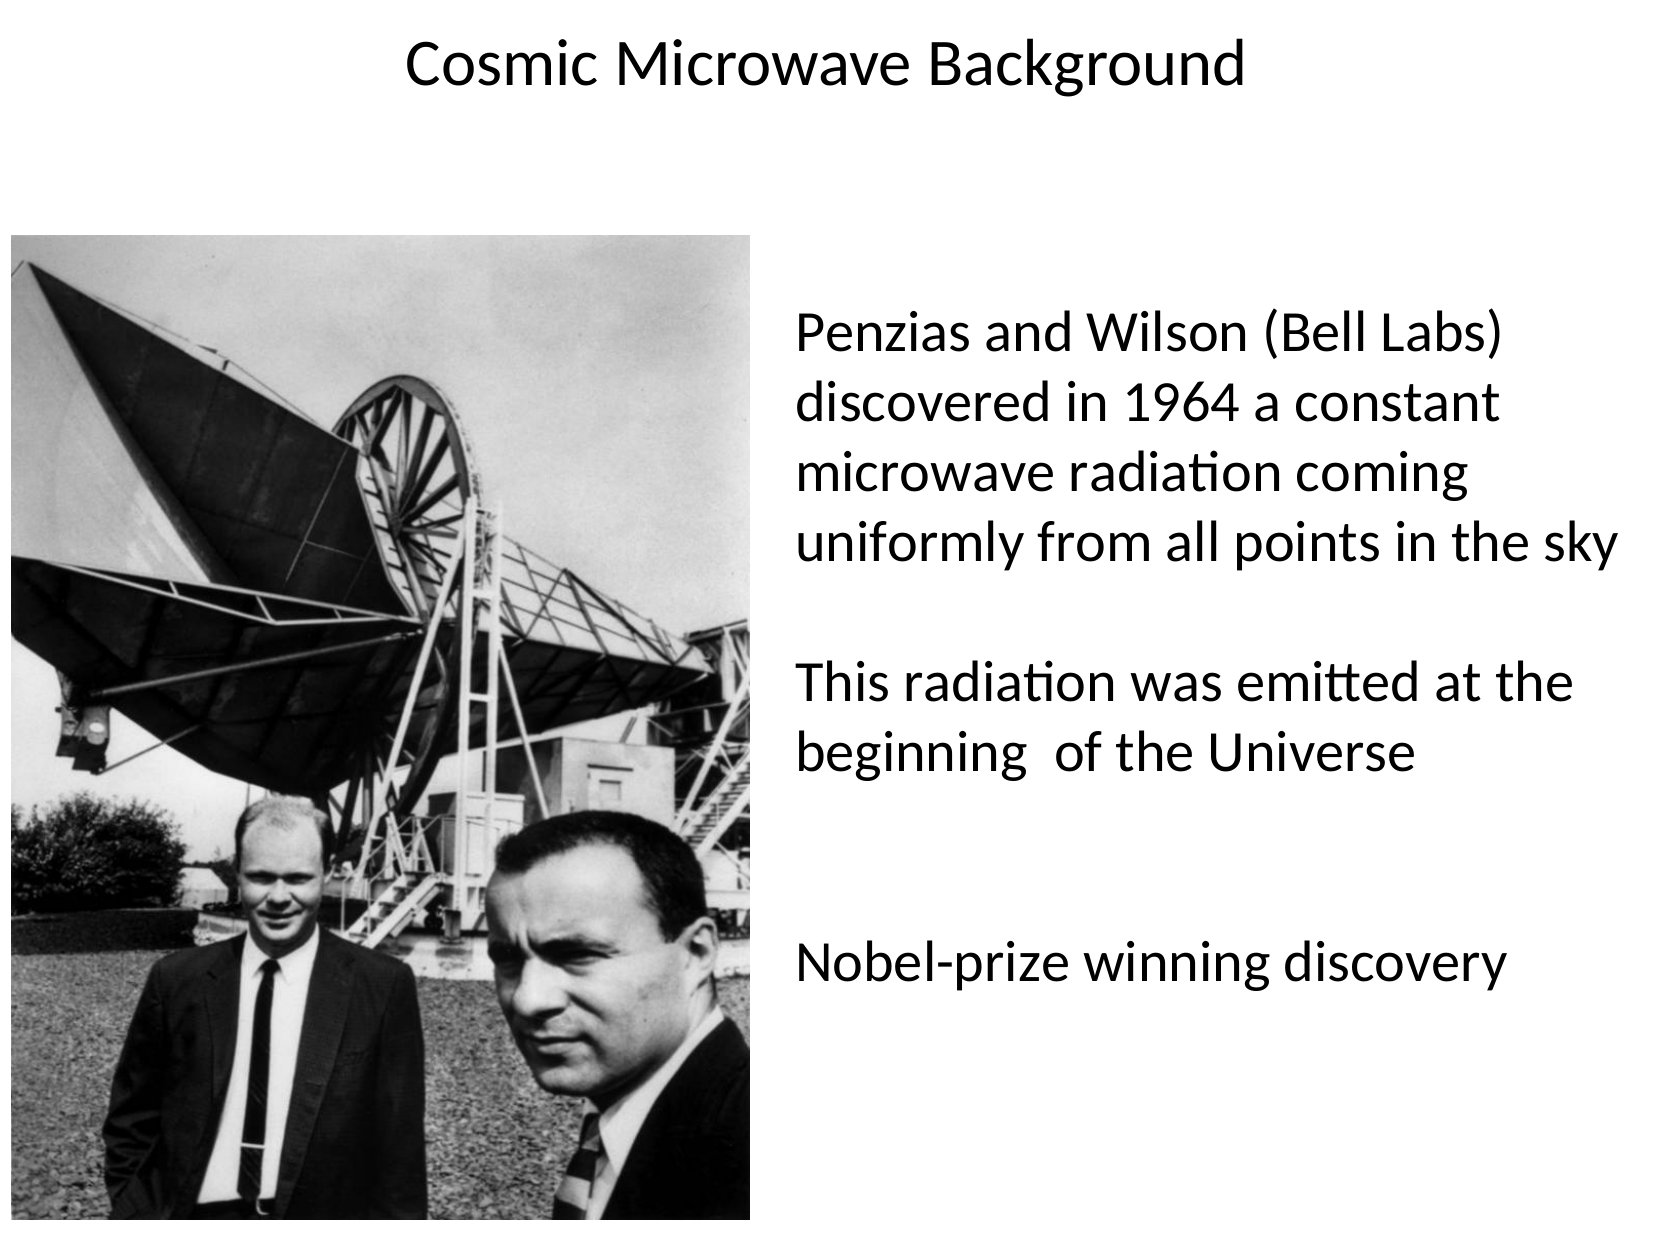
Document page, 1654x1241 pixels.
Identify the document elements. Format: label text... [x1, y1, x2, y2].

picture [0, 235, 1275, 1220]
text_box Penzias and Wilson (Bell Labs) discovered in 1964 a constant microwave radiation coming uniformly from all points in the sky This radiation was emitted at the beginning of the Universe Nobel-prize winning discovery [780, 285, 1654, 1001]
title Cosmic Microwave Background [82, 11, 1571, 218]
